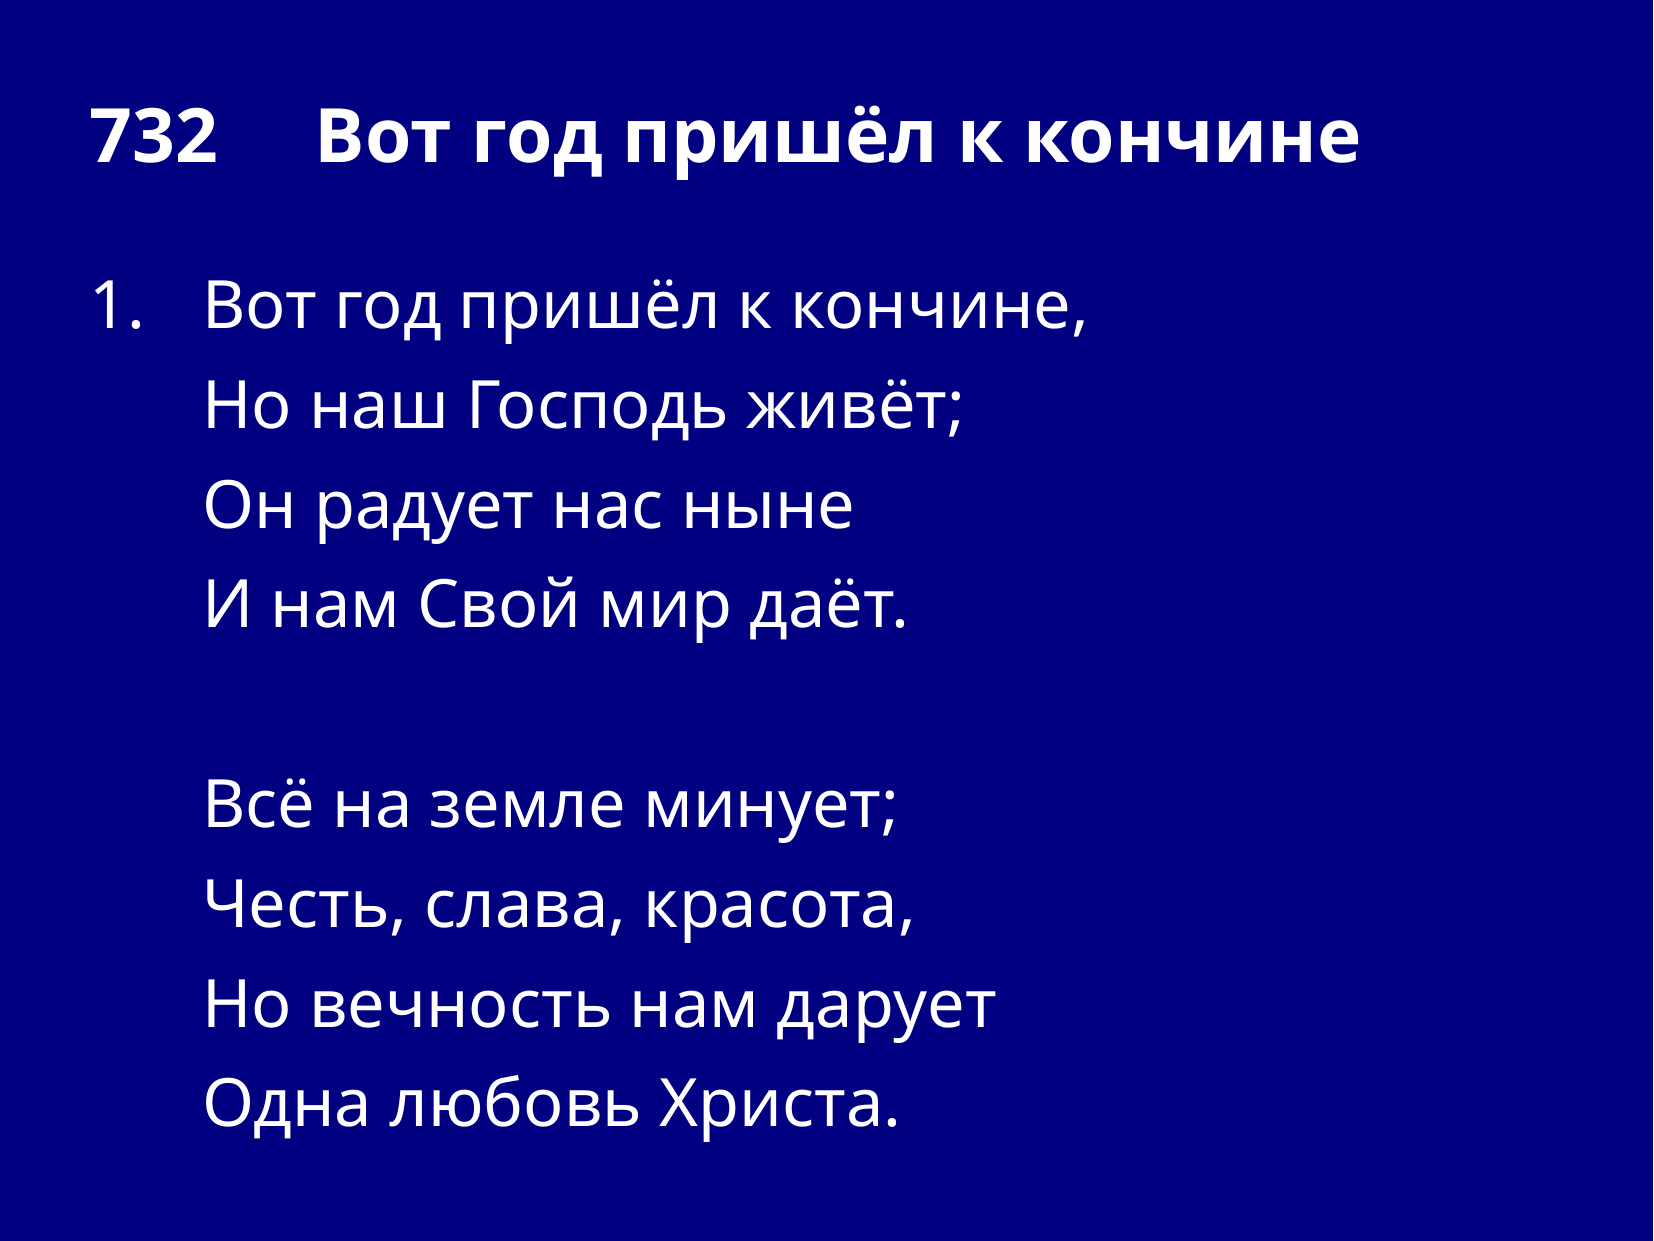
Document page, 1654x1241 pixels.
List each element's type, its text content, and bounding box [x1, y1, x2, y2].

text_box 732 Вот год пришёл к кончине [75, 75, 1576, 188]
text_box 1. Вот год пришёл к кончине, Но наш Господь живёт; Он радует нас ныне И нам Свой мир даёт. Всё на земле минует; Честь, слава, красота, Но вечность нам дарует Одна любовь Христа. [75, 188, 1576, 1163]
